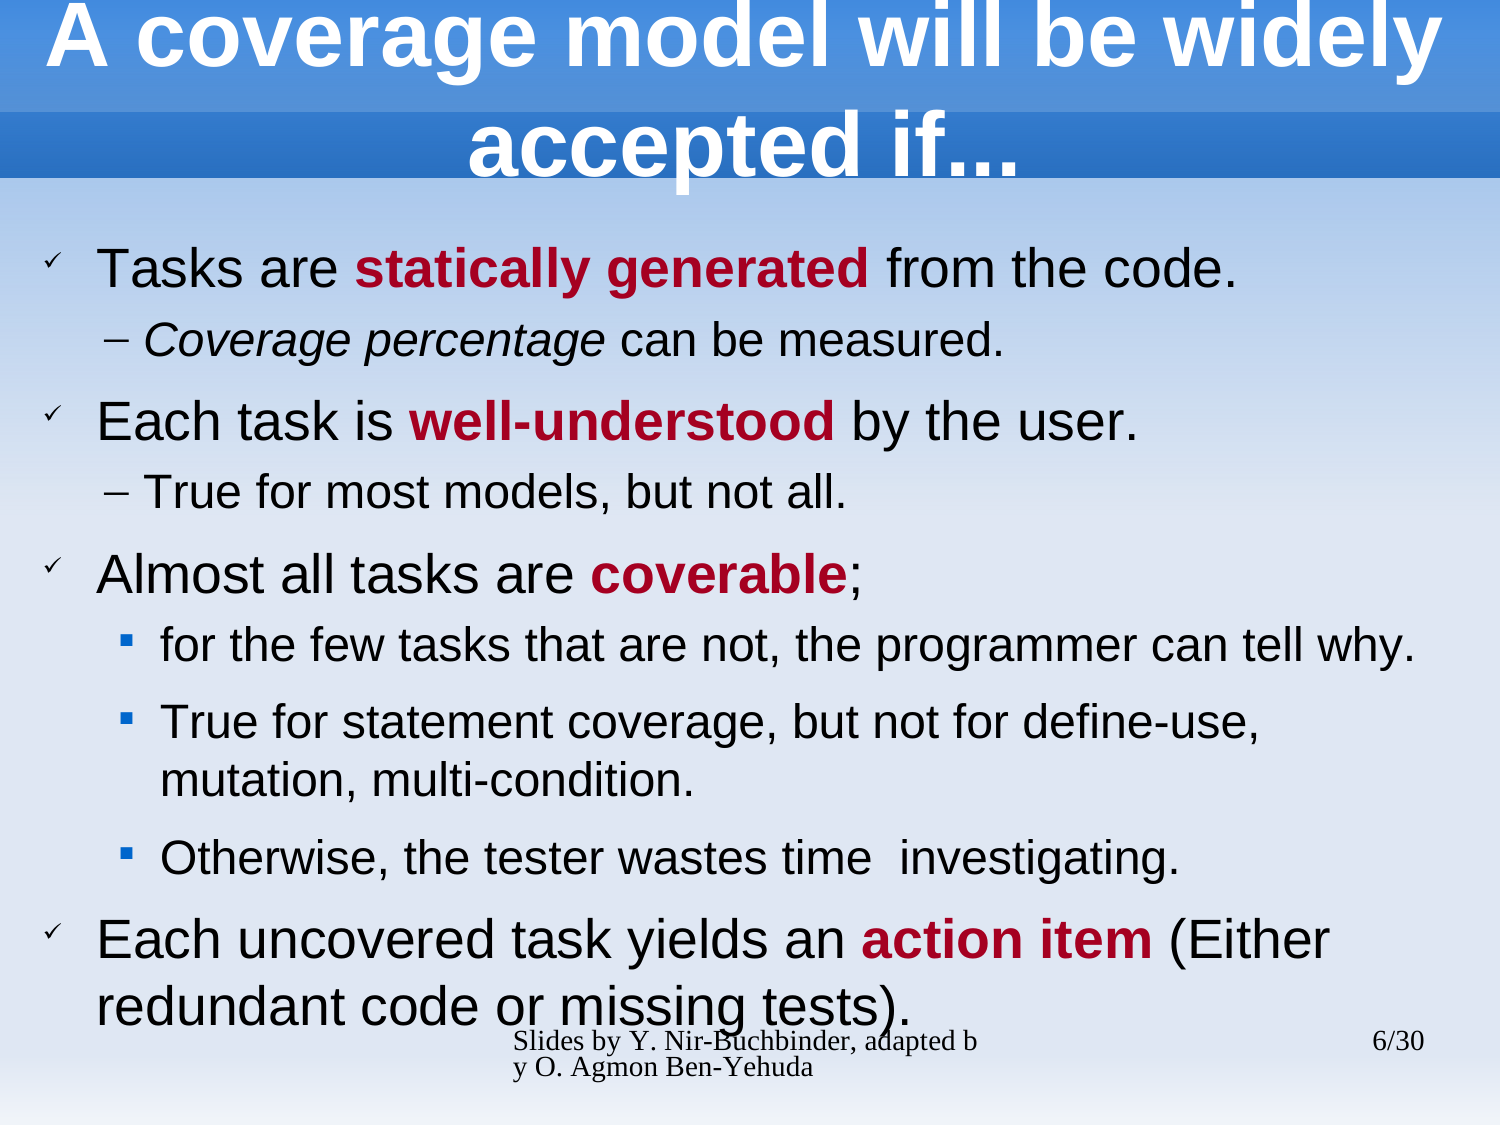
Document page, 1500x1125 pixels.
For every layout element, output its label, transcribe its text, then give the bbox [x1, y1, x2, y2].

picture [728, 1058, 738, 1067]
picture [671, 1067, 680, 1075]
title A coverage model will be widely accepted if... [27, 0, 1463, 149]
picture [789, 1063, 795, 1075]
picture [0, 0, 1500, 1125]
picture [671, 1058, 679, 1065]
picture [577, 1059, 583, 1068]
picture [538, 1058, 551, 1075]
list Tasks are statically generated from the code. Coverage percentage can be measured. Each task is well-understood by the user. True for most models, but not all. Almost all tasks are coverable; for the few tasks that are not, the programmer can tell why. True for statement coverage, but not for define-use, mutation, multi-condition. Otherwise, the tester wastes time investigating. Each uncovered task yields an action item (Either redundant code or missing tests). [27, 149, 1463, 1058]
